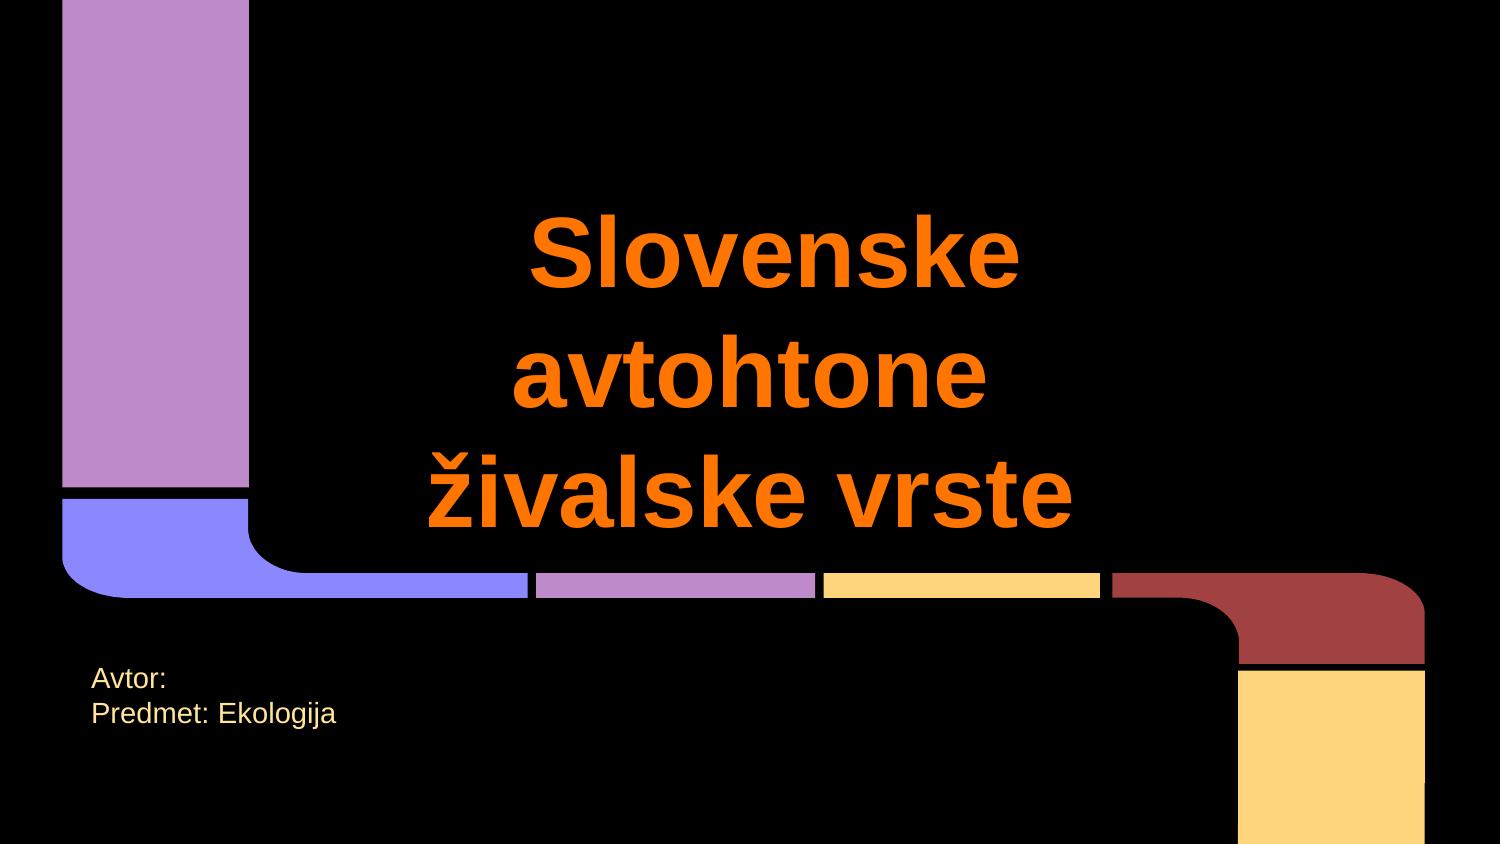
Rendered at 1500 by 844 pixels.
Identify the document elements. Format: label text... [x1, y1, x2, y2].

title Slovenske avtohtone živalske vrste [364, 358, 1137, 562]
text_box Avtor: Predmet: Ekologija [76, 643, 871, 814]
